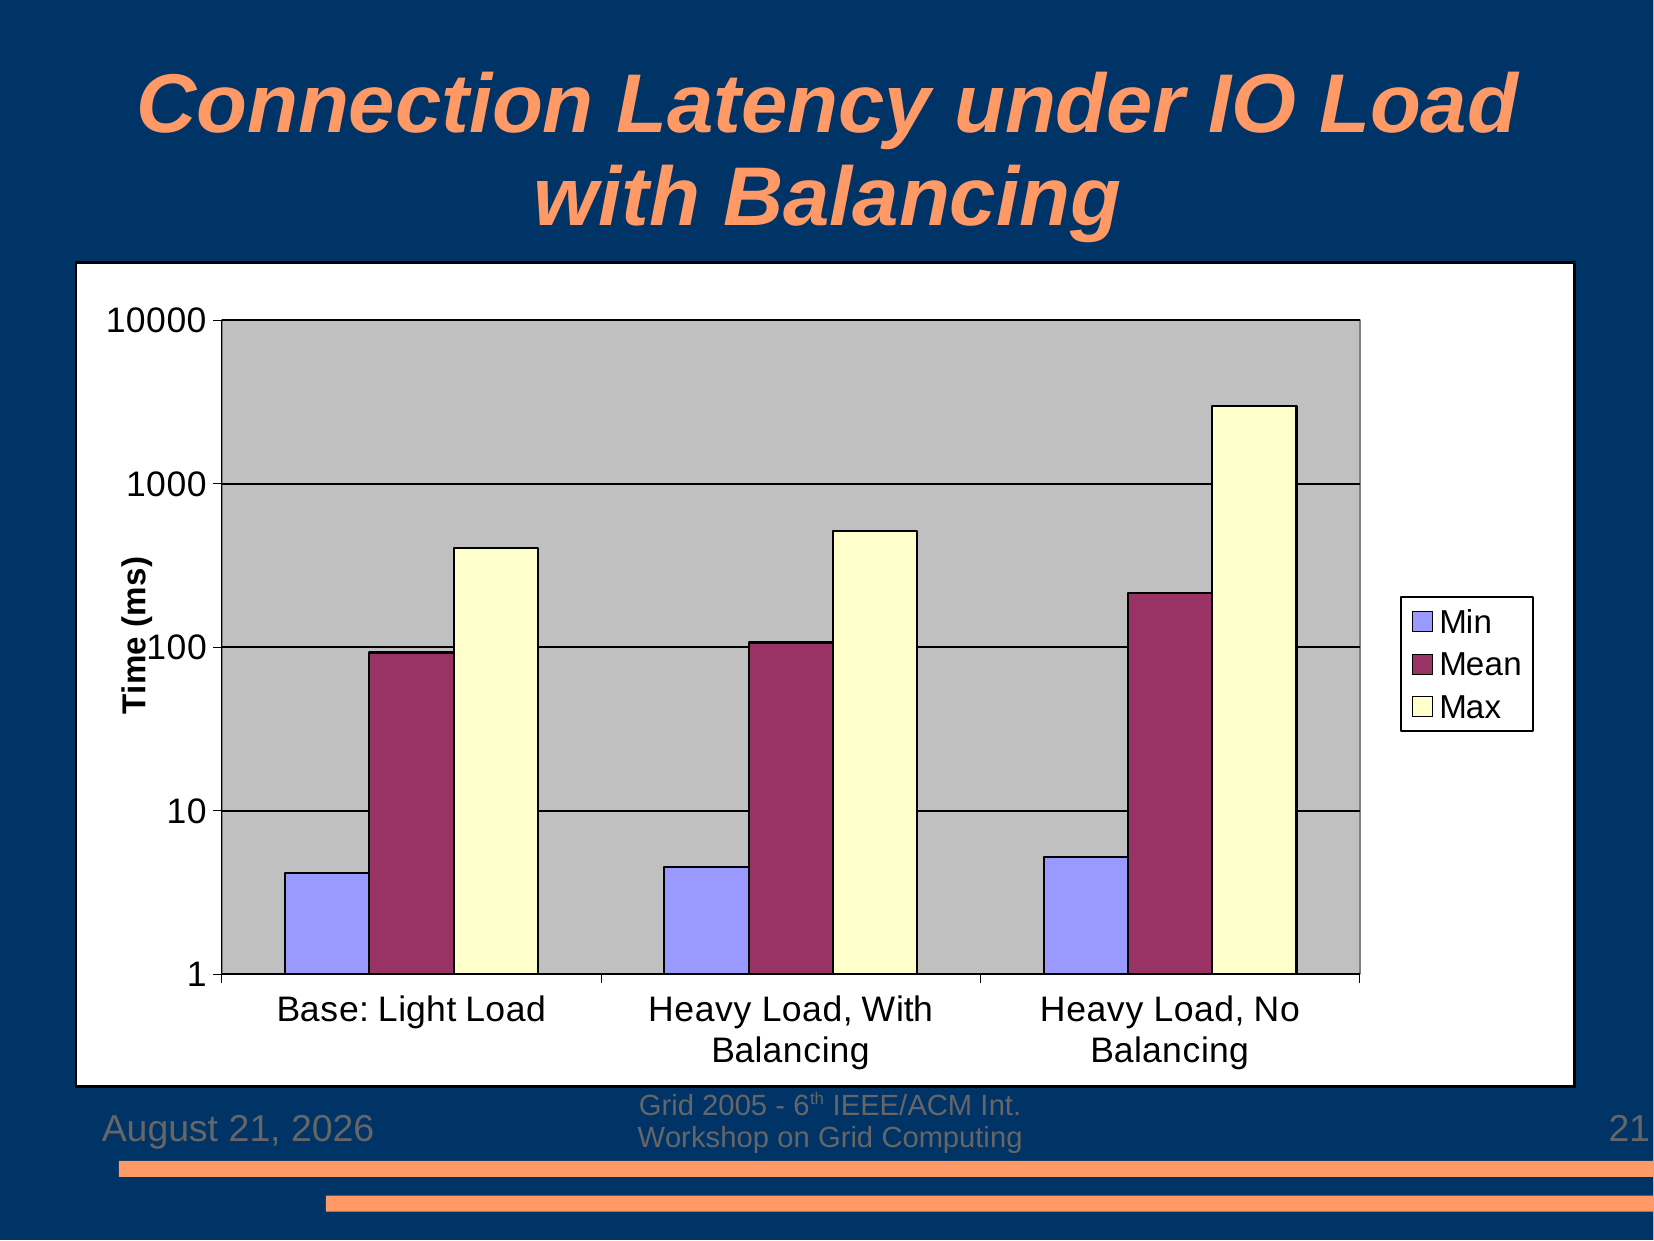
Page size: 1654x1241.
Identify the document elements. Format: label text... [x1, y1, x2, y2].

title Connection Latency under IO Load with Balancing [121, 46, 1534, 254]
chart [75, 261, 1576, 1088]
